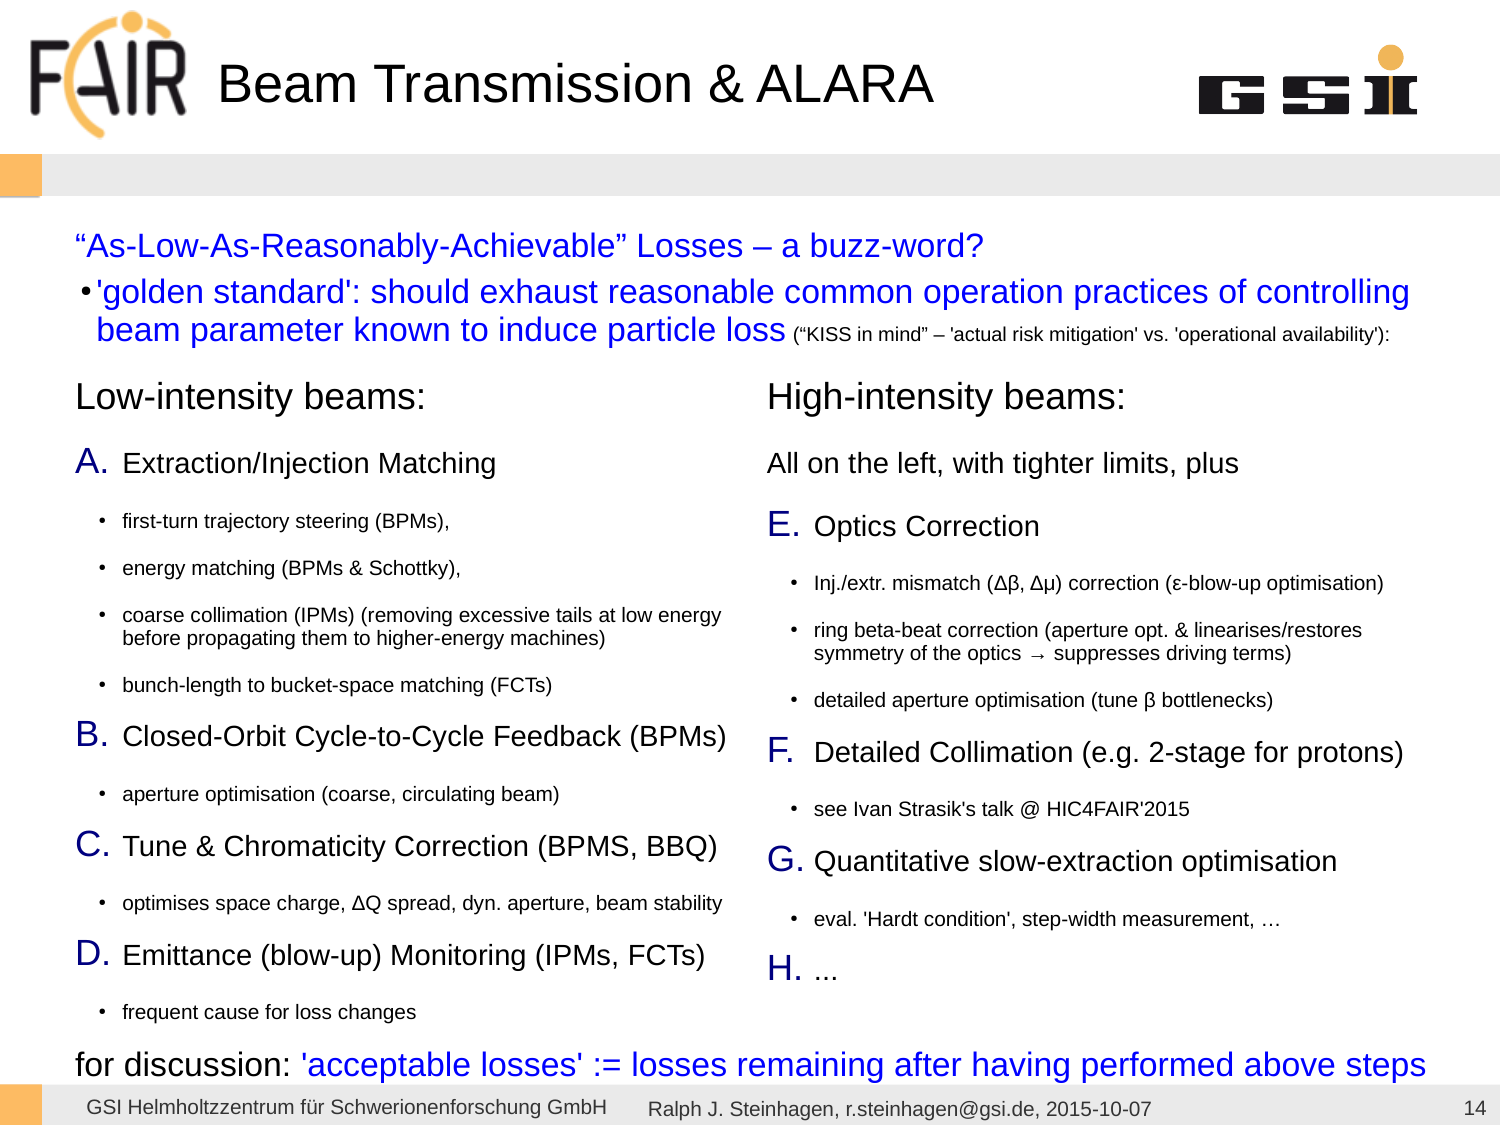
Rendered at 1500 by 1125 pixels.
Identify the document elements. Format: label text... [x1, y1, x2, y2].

list Low-intensity beams: Extraction/Injection Matching first-turn trajectory steering (BPMs), energy matching (BPMs & Schottky), coarse collimation (IPMs) (removing excessive tails at low energy before propagating them to higher-energy machines) bunch-length to bucket-space matching (FCTs) Closed-Orbit Cycle-to-Cycle Feedback (BPMs) aperture optimisation (coarse, circulating beam) Tune & Chromaticity Correction (BPMS, BBQ) optimises space charge, ΔQ spread, dyn. aperture, beam stability Emittance (blow-up) Monitoring (IPMs, FCTs) frequent cause for loss changes [75, 375, 734, 1009]
picture [1197, 42, 1419, 117]
list “As-Low-As-Reasonably-Achievable” Losses – a buzz-word? 'golden standard': should exhaust reasonable common operation practices of controlling beam parameter known to induce particle loss (“KISS in mind” – 'actual risk mitigation' vs. 'operational availability'): [75, 226, 1418, 375]
title Beam Transmission & ALARA [217, 20, 1109, 147]
list for discussion: 'acceptable losses' := losses remaining after having performed above steps [75, 1046, 1438, 1081]
list High-intensity beams: All on the left, with tighter limits, plus Optics Correction Inj./extr. mismatch (Δβ, Δμ) correction (ε-blow-up optimisation) ring beta-beat correction (aperture opt. & linearises/restores symmetry of the optics → suppresses driving terms) detailed aperture optimisation (tune β bottlenecks) Detailed Collimation (e.g. 2-stage for protons) see Ivan Strasik's talk @ HIC4FAIR'2015 Quantitative slow-extraction optimisation eval. 'Hardt condition', step-width measurement, … ... [766, 375, 1426, 1009]
picture [30, 9, 187, 141]
